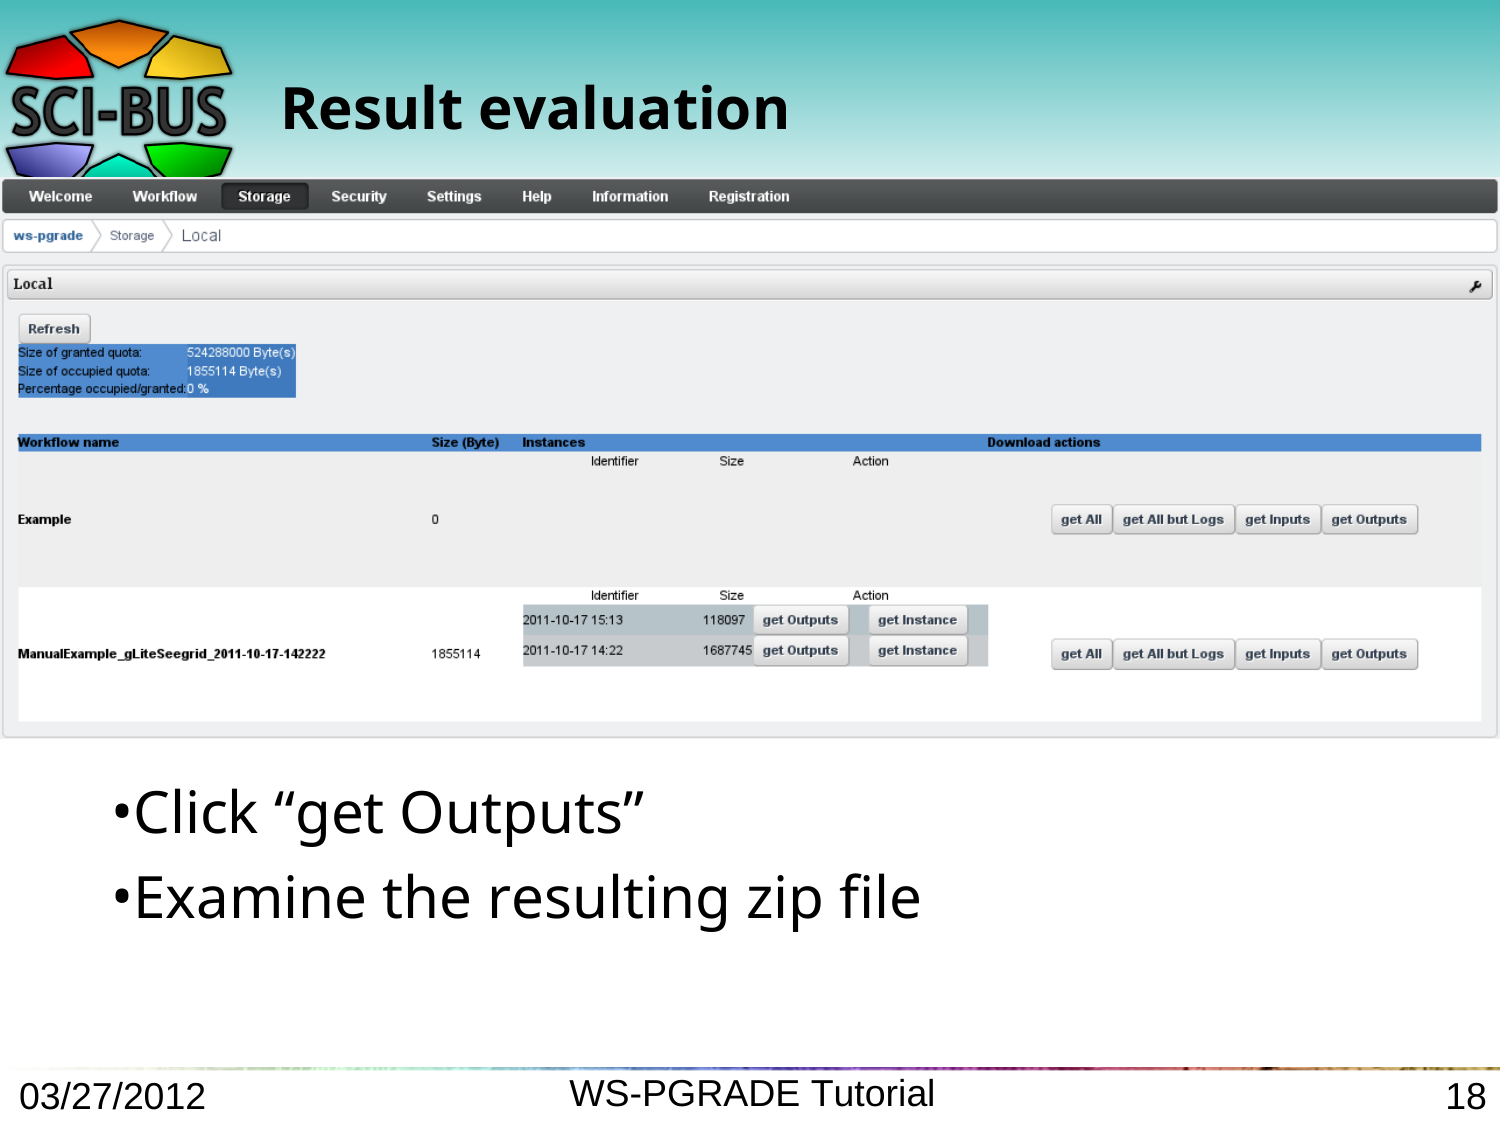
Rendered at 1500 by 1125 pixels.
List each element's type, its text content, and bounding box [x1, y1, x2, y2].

title Result evaluation [265, 29, 1477, 177]
picture [0, 1067, 1500, 1125]
picture [0, 15, 1500, 739]
list Click “get Outputs” Examine the resulting zip file [87, 767, 1426, 957]
